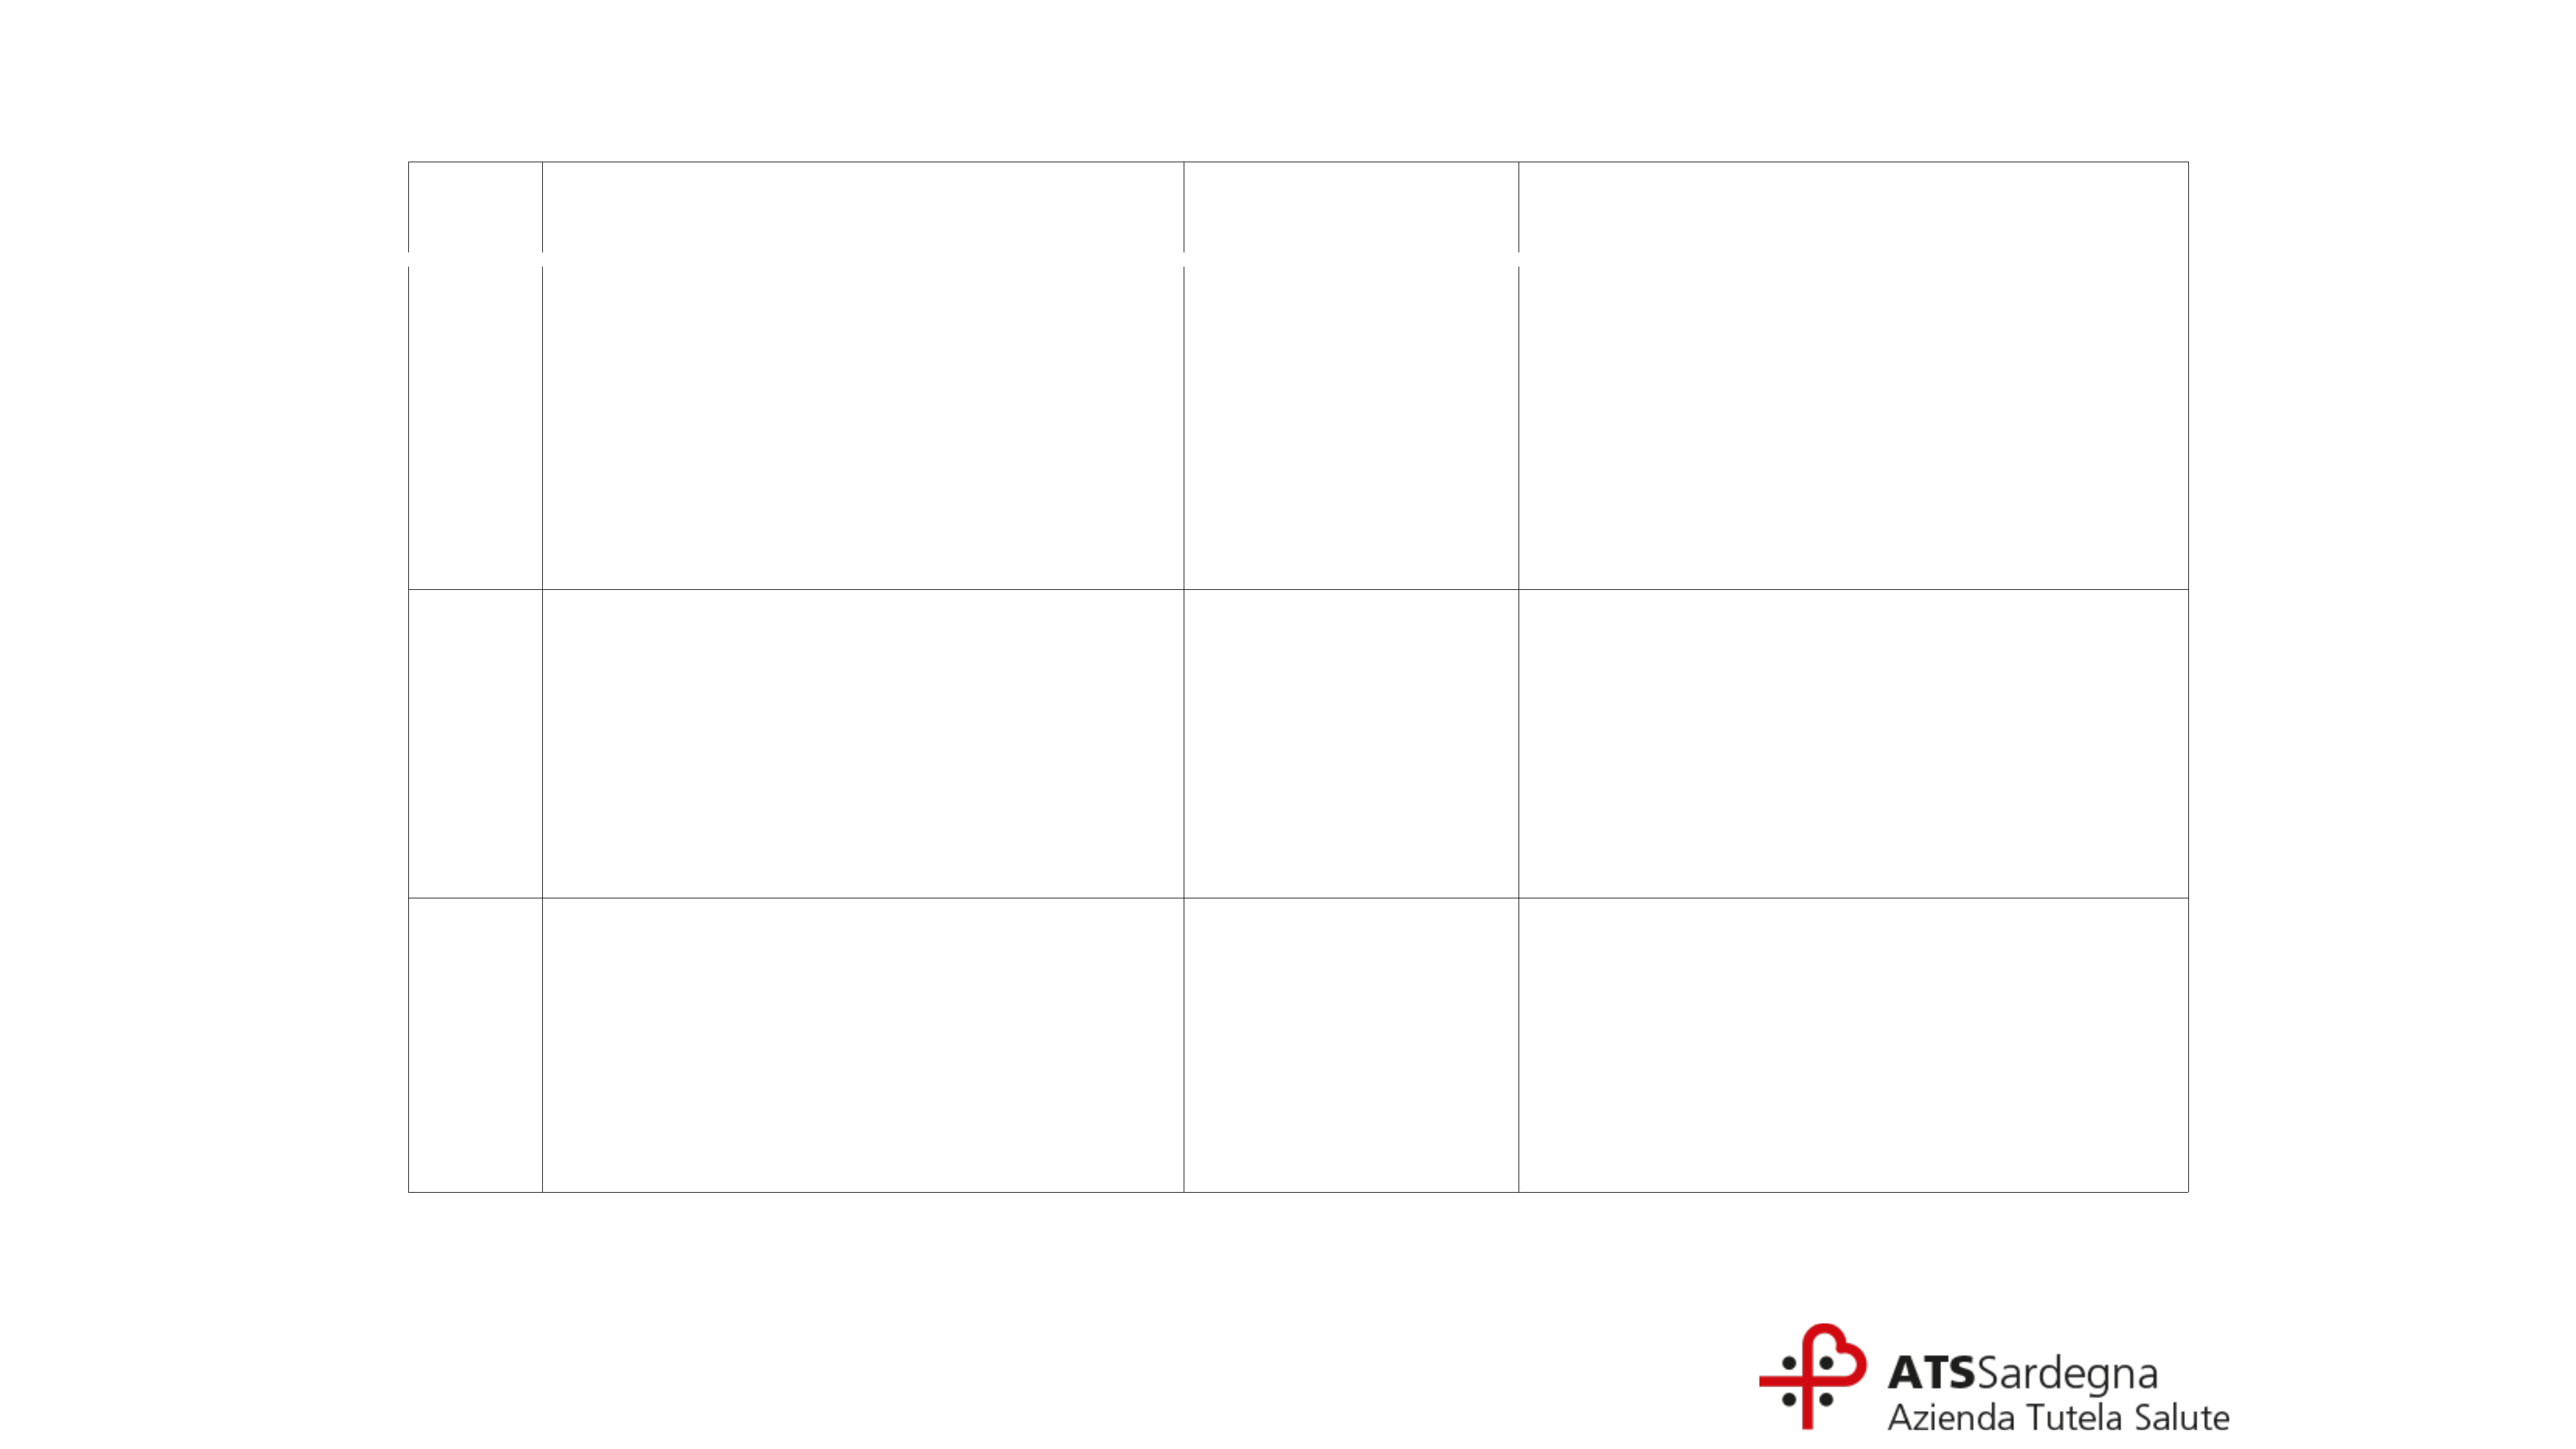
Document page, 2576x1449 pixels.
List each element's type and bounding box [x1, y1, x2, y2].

table_cell [1519, 590, 2188, 898]
table_cell [543, 267, 1184, 589]
table_cell [1519, 898, 2188, 1192]
table_header [1184, 162, 1519, 252]
table_header [543, 162, 1184, 252]
table_cell [409, 590, 542, 898]
table_cell [543, 898, 1184, 1192]
table_cell [543, 590, 1184, 898]
table_cell [409, 267, 542, 589]
table_cell [1184, 590, 1519, 898]
table_cell [1184, 267, 1519, 589]
picture [1759, 1323, 2231, 1440]
table_cell [1519, 267, 2188, 589]
table_header [409, 162, 542, 252]
table_cell [1184, 898, 1519, 1192]
table_cell [409, 898, 542, 1192]
table_header [1519, 162, 2188, 252]
